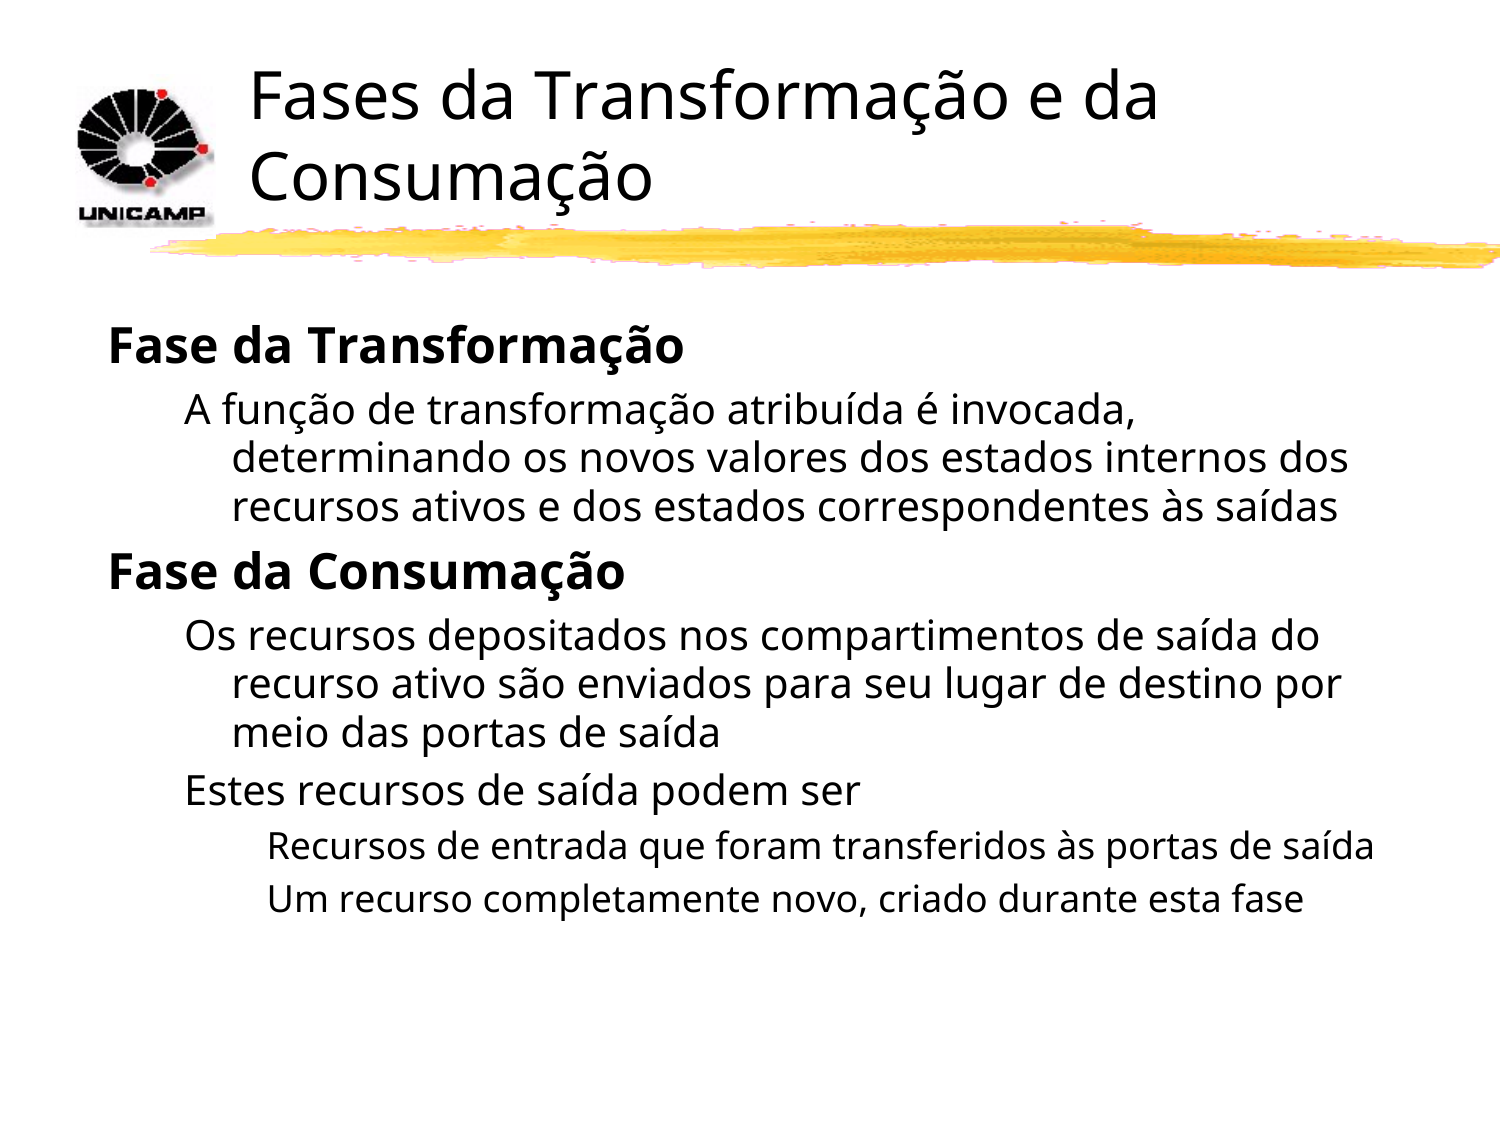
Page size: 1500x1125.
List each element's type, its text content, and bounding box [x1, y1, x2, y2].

picture [75, 74, 1500, 279]
title Fases da Transformação e da Consumação [233, 37, 1434, 225]
list Fase da Transformação A função de transformação atribuída é invocada, determinando os novos valores dos estados internos dos recursos ativos e dos estados correspondentes às saídas Fase da Consumação Os recursos depositados nos compartimentos de saída do recurso ativo são enviados para seu lugar de destino por meio das portas de saída Estes recursos de saída podem ser Recursos de entrada que foram transferidos às portas de saída Um recurso completamente novo, criado durante esta fase [74, 309, 1417, 994]
